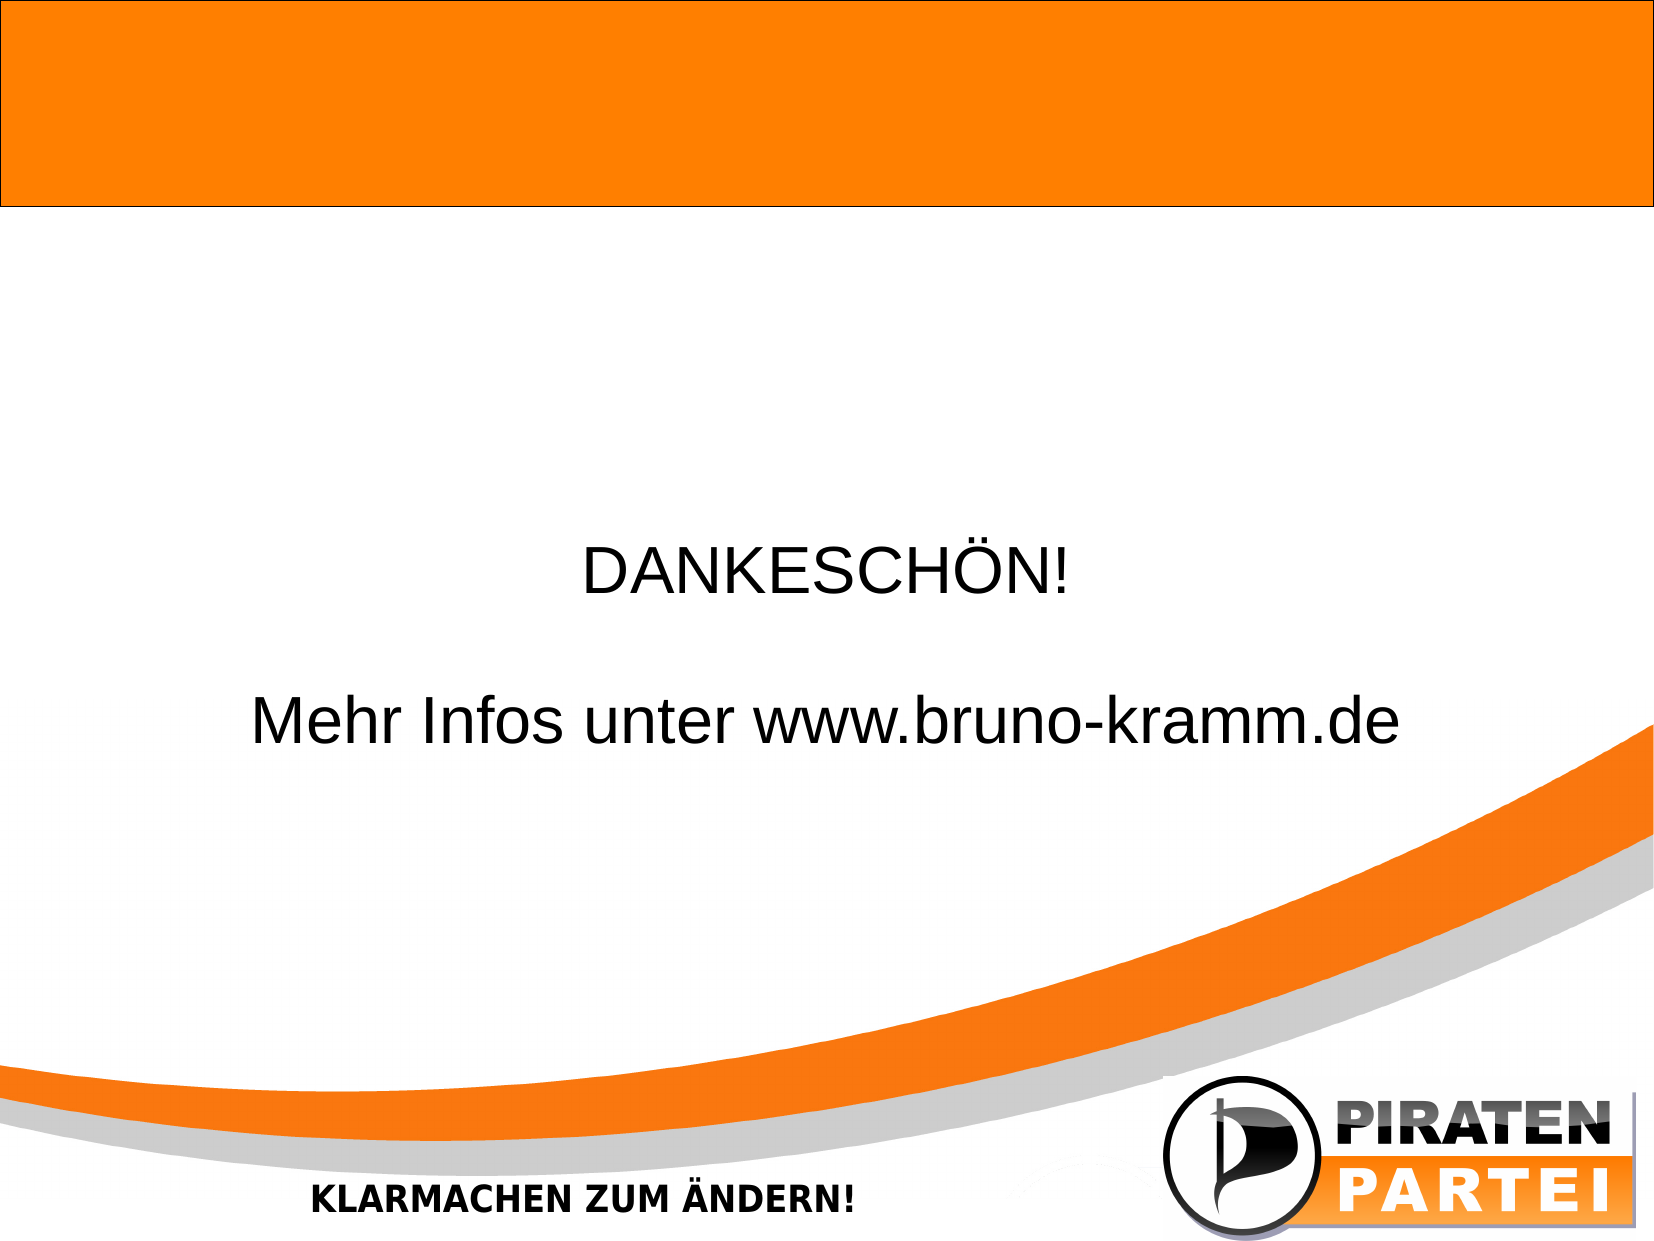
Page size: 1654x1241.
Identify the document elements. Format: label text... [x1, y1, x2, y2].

picture [0, 699, 1654, 1241]
picture [796, 1190, 803, 1197]
picture [392, 1190, 399, 1197]
subtitle DANKESCHÖN! Mehr Infos unter www.bruno-kramm.de [82, 243, 1571, 1048]
picture [745, 1190, 756, 1199]
